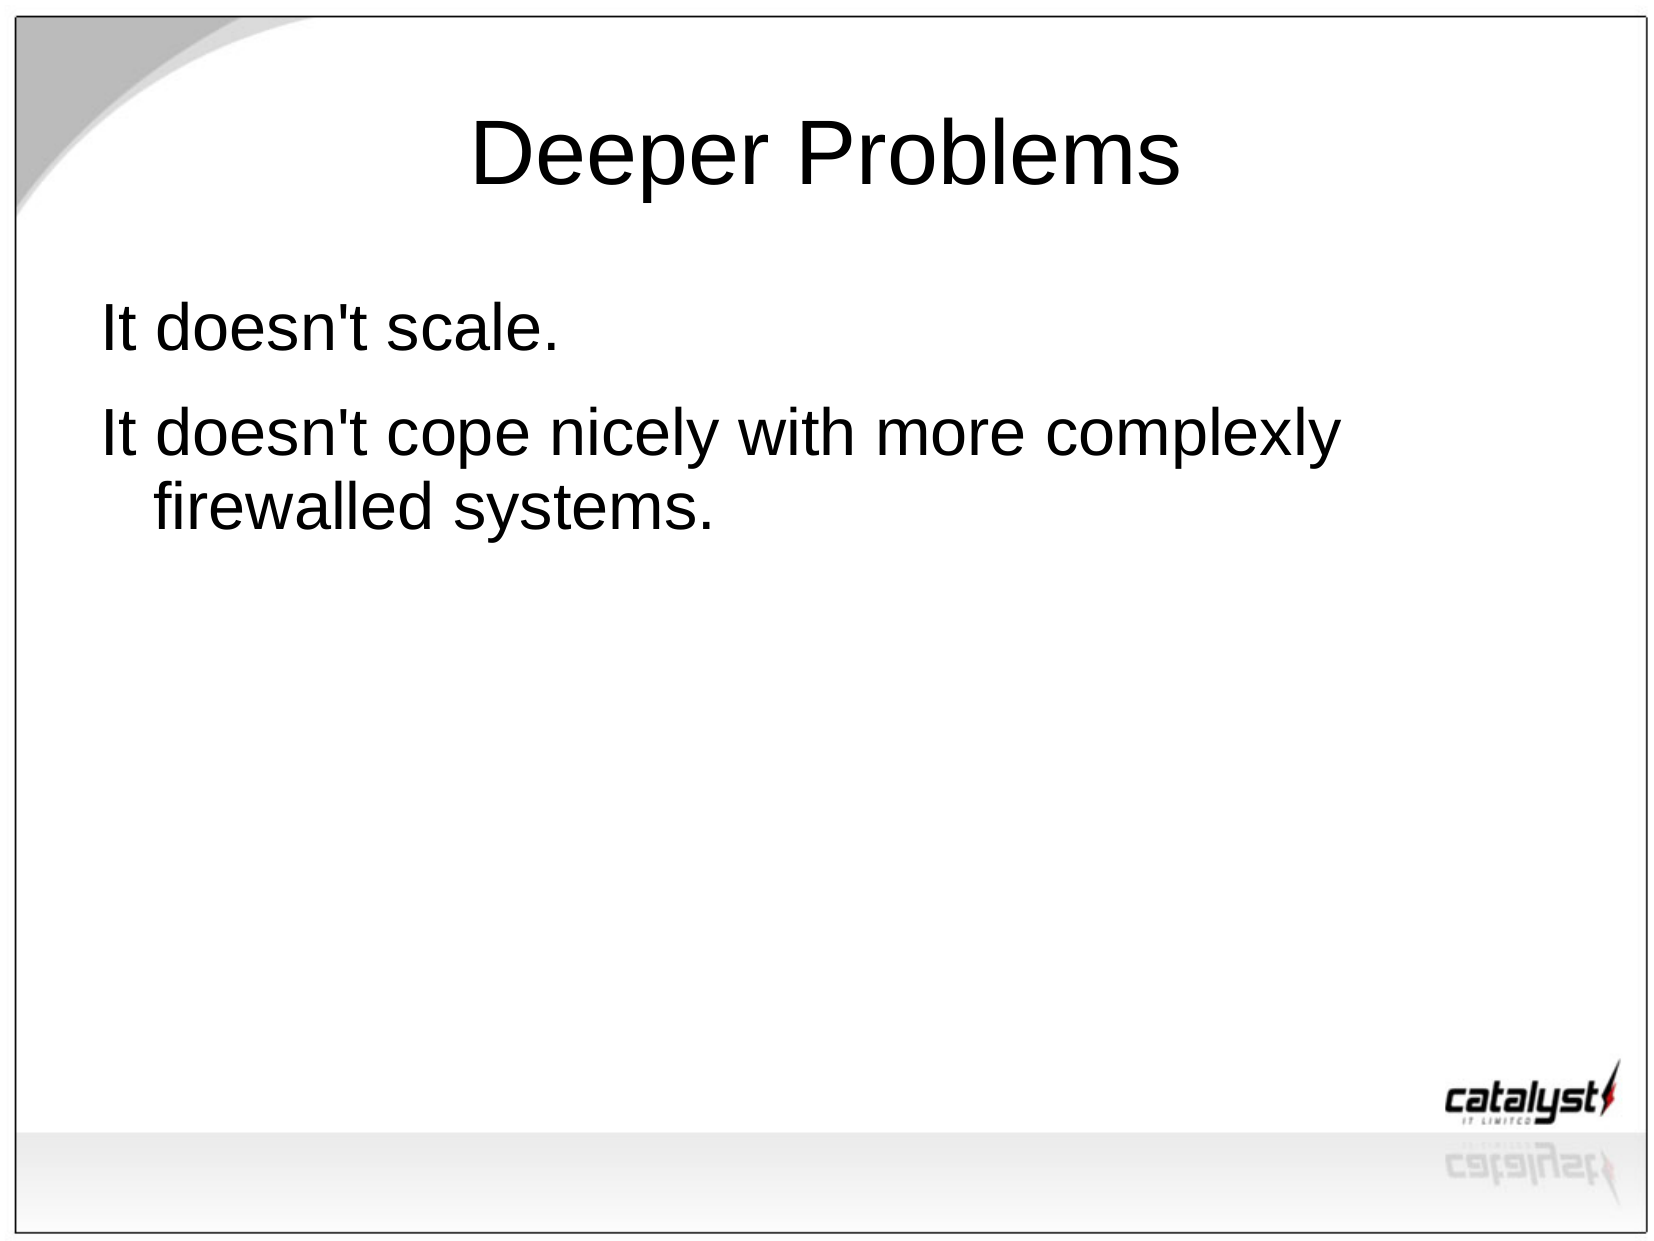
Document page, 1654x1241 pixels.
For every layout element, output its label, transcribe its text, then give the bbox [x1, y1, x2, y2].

title Deeper Problems [82, 56, 1571, 250]
picture [4, 5, 1654, 1241]
list It doesn't scale. It doesn't cope nicely with more complexly firewalled systems. [82, 290, 1571, 1094]
